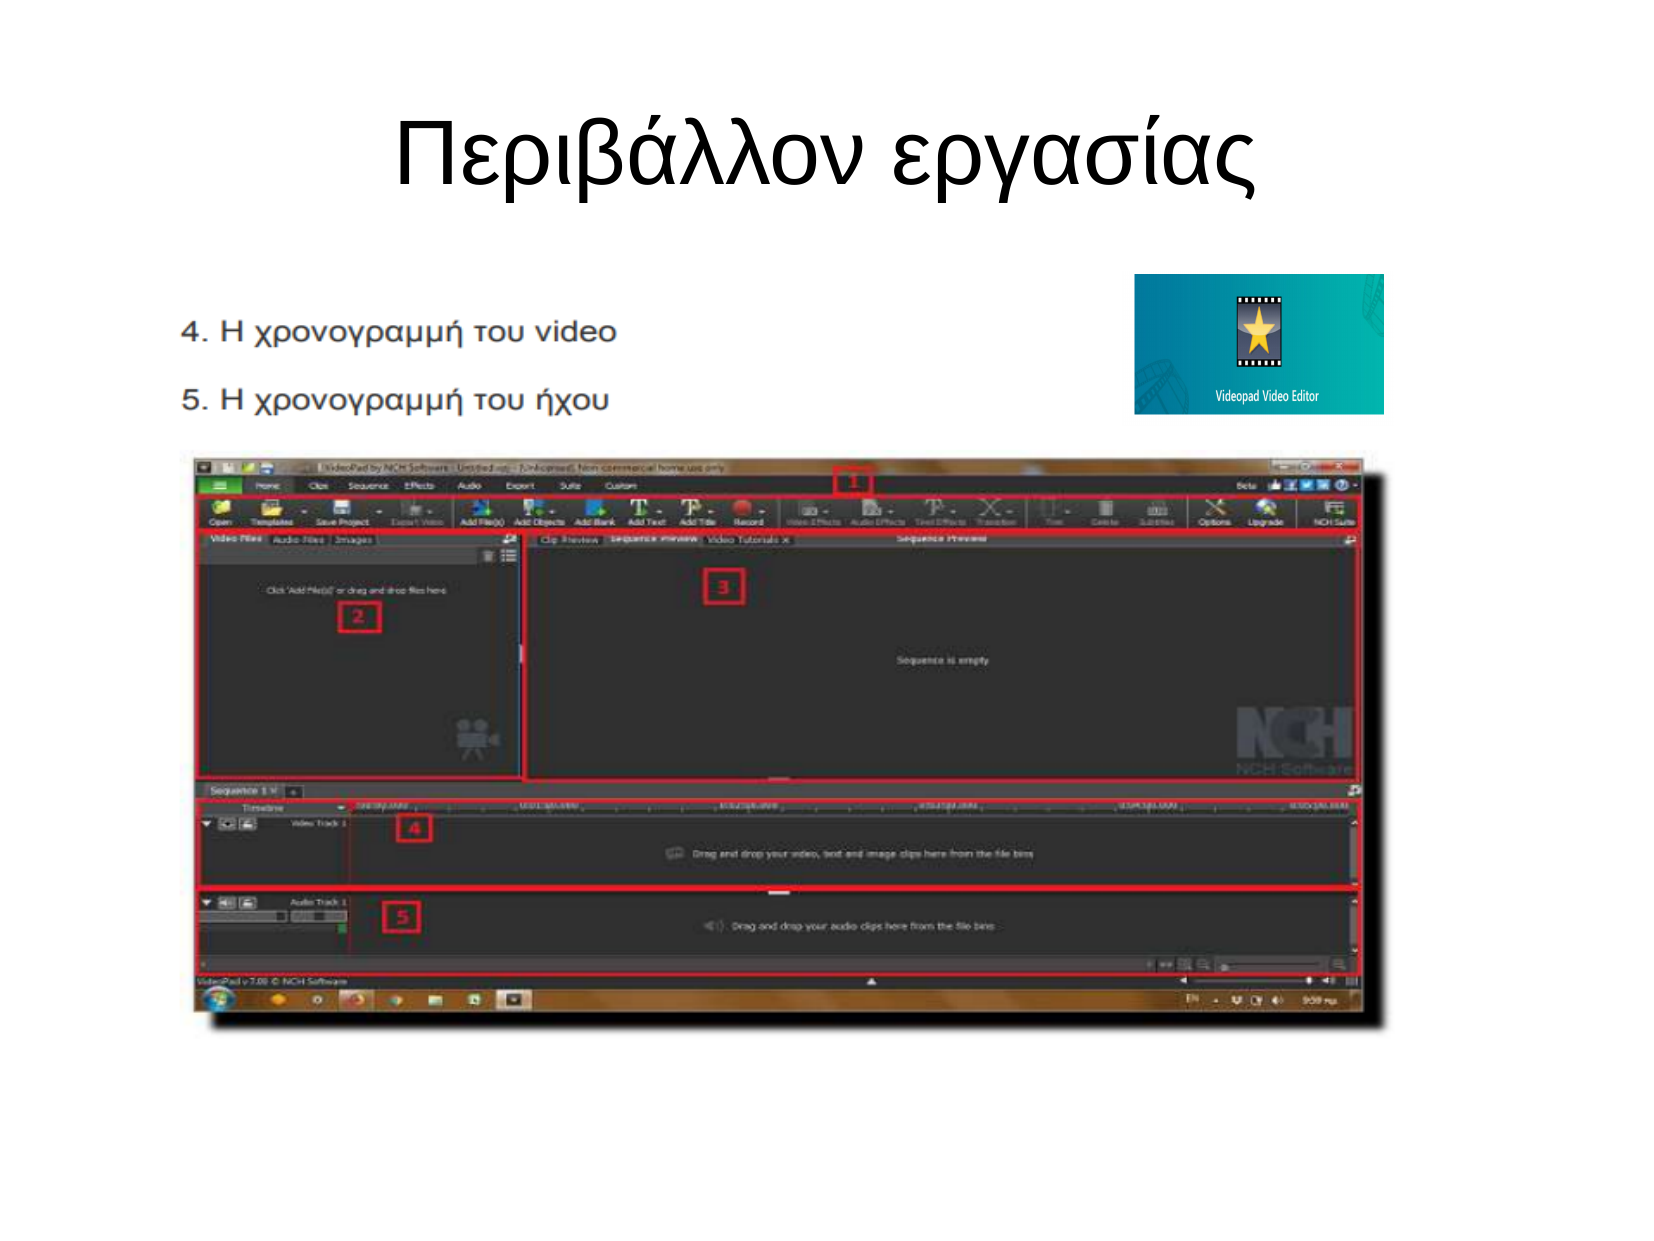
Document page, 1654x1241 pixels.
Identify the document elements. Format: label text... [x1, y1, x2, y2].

picture [106, 256, 1460, 1052]
title Περιβάλλον εργασίας [82, 49, 1571, 257]
